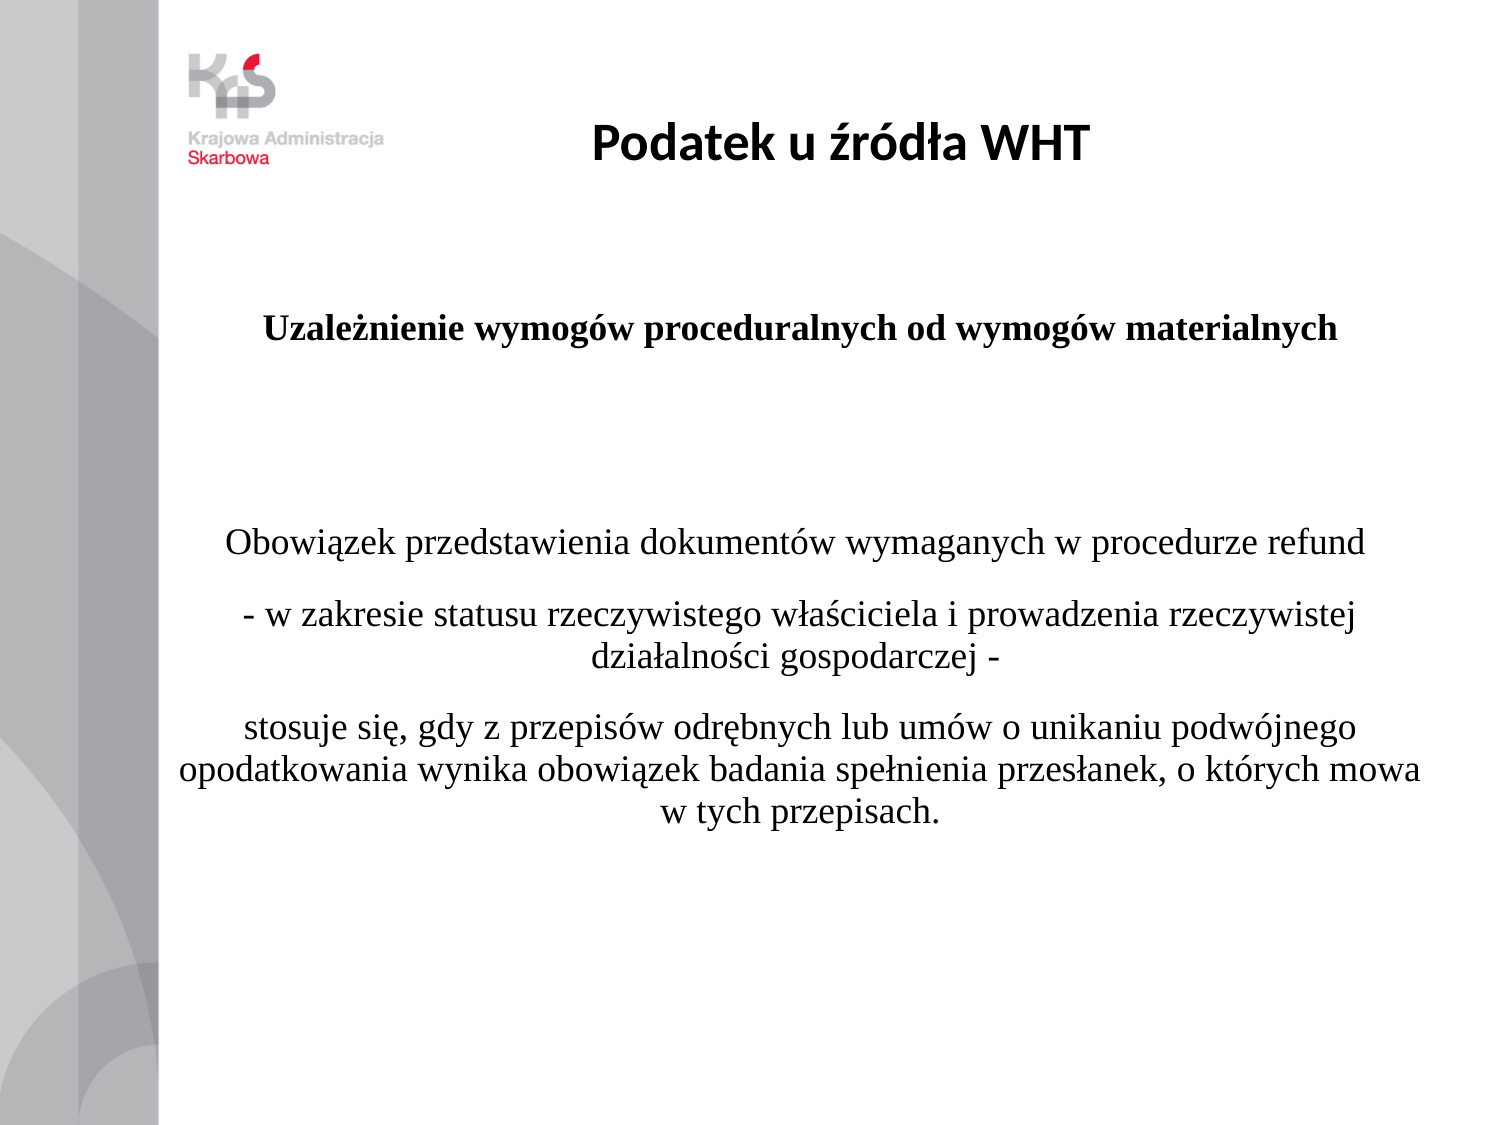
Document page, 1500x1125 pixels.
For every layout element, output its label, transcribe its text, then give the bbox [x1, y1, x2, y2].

picture [0, 0, 1500, 1125]
title Podatek u źródła WHT [324, 44, 1359, 232]
subtitle Uzależnienie wymogów proceduralnych od wymogów materialnych Obowiązek przedstawienia dokumentów wymaganych w procedurze refund - w zakresie statusu rzeczywistego właściciela i prowadzenia rzeczywistej działalności gospodarczej - stosuje się, gdy z przepisów odrębnych lub umów o unikaniu podwójnego opodatkowania wynika obowiązek badania spełnienia przesłanek, o których mowa w tych przepisach. [177, 238, 1424, 1030]
